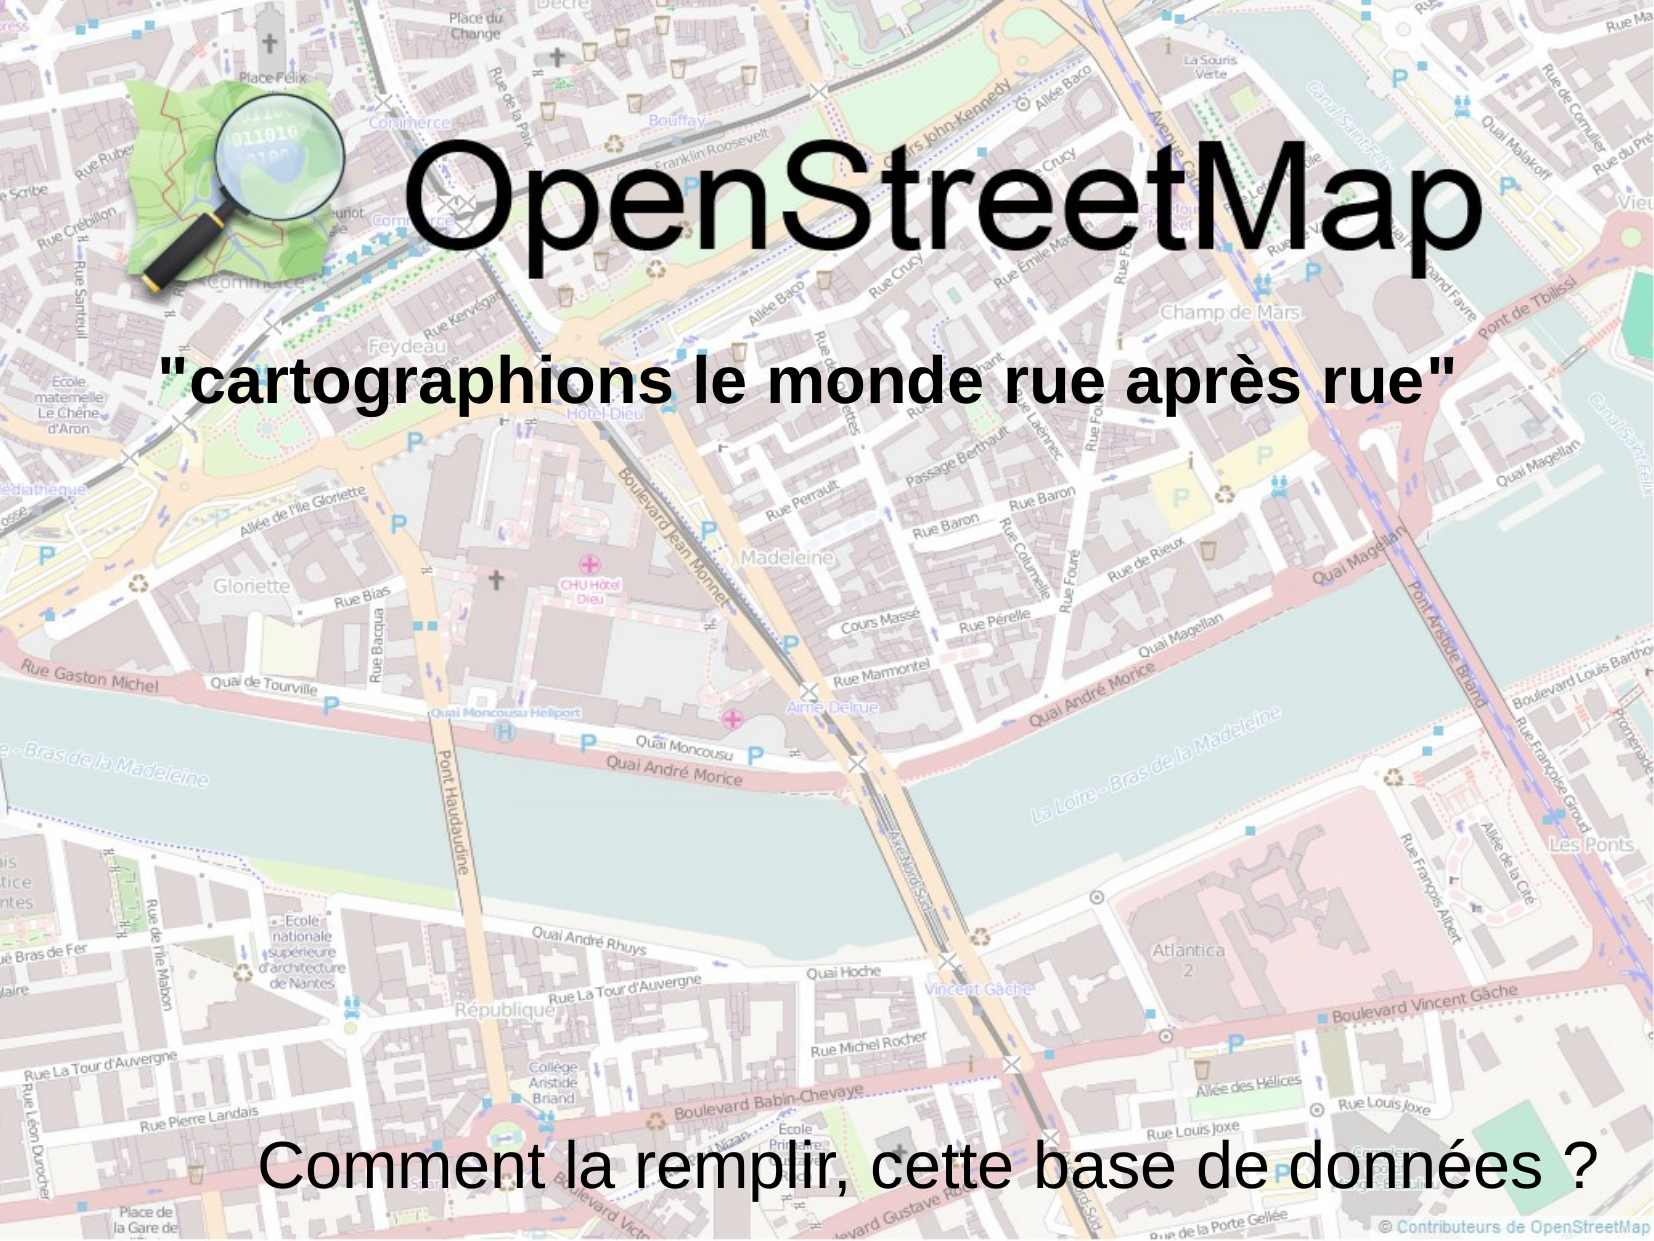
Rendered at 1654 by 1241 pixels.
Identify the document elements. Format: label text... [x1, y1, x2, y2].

picture [0, 0, 1654, 1241]
text_box "cartographions le monde rue après rue" Comment la remplir, cette base de données ? [0, 298, 1616, 1211]
